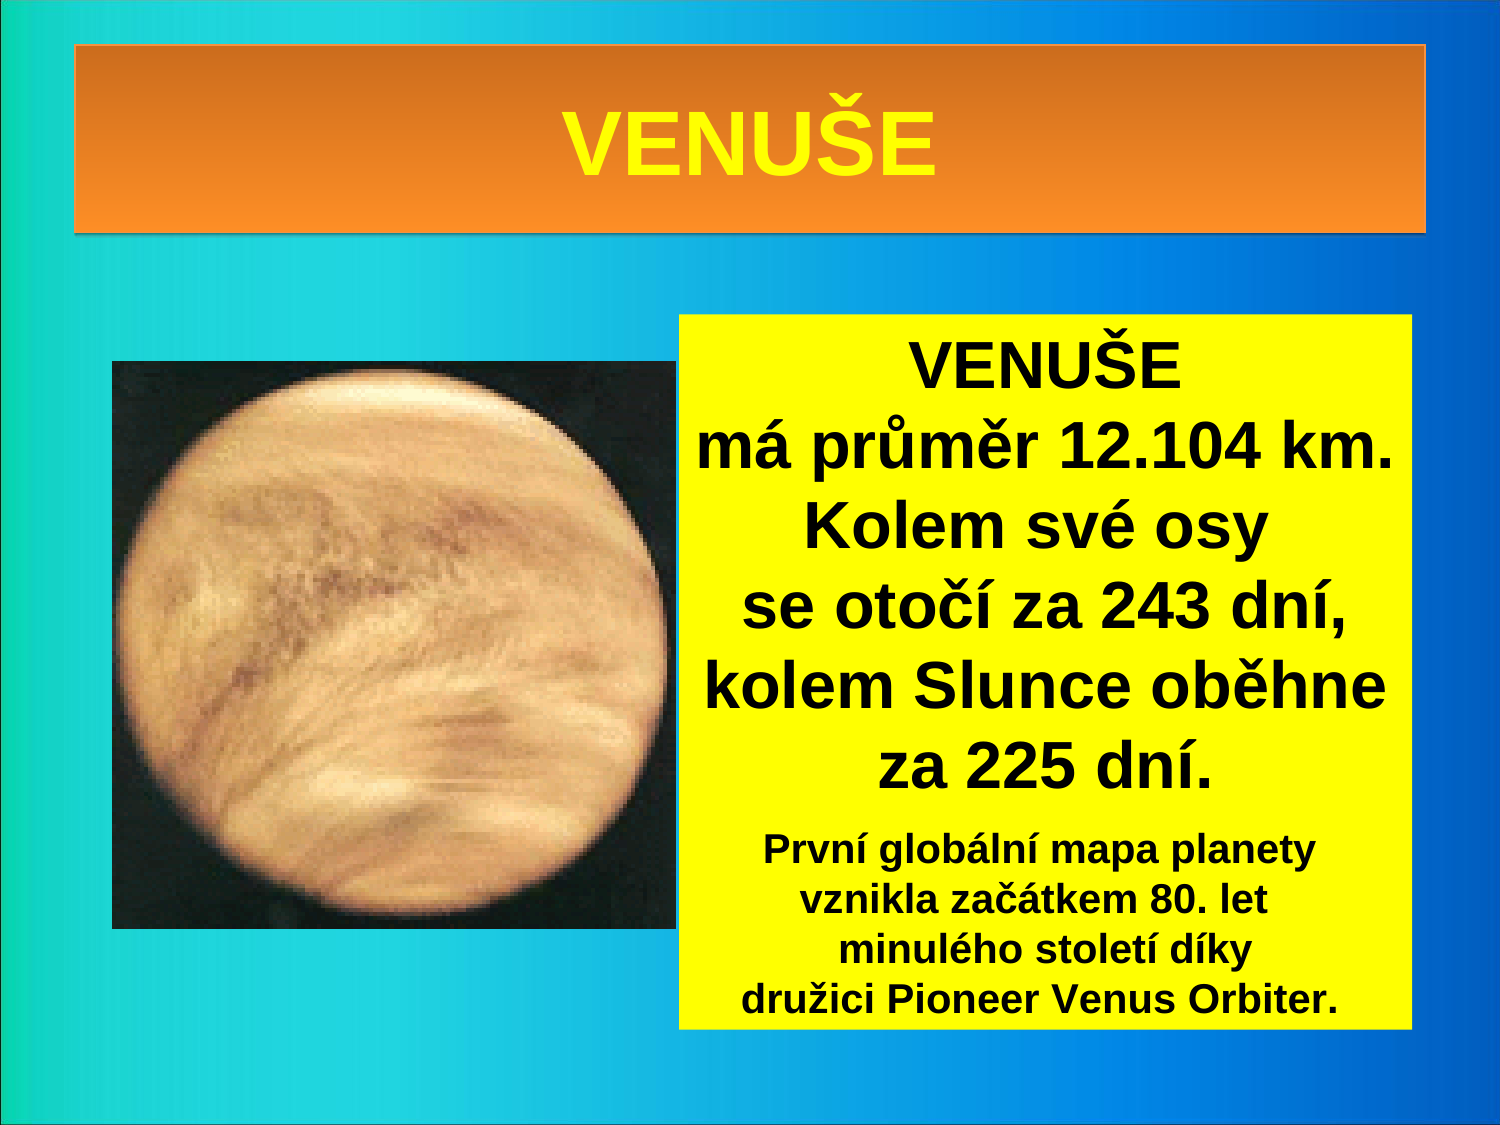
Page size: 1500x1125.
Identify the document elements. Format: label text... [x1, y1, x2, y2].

title VENUŠE [75, 45, 1426, 233]
text_box VENUŠE má průměr 12.104 km. Kolem své osy se otočí za 243 dní, kolem Slunce oběhne za 225 dní. První globální mapa planety vznikla začátkem 80. let minulého století díky družici Pioneer Venus Orbiter. [679, 314, 1413, 1030]
picture [0, 0, 1500, 1125]
